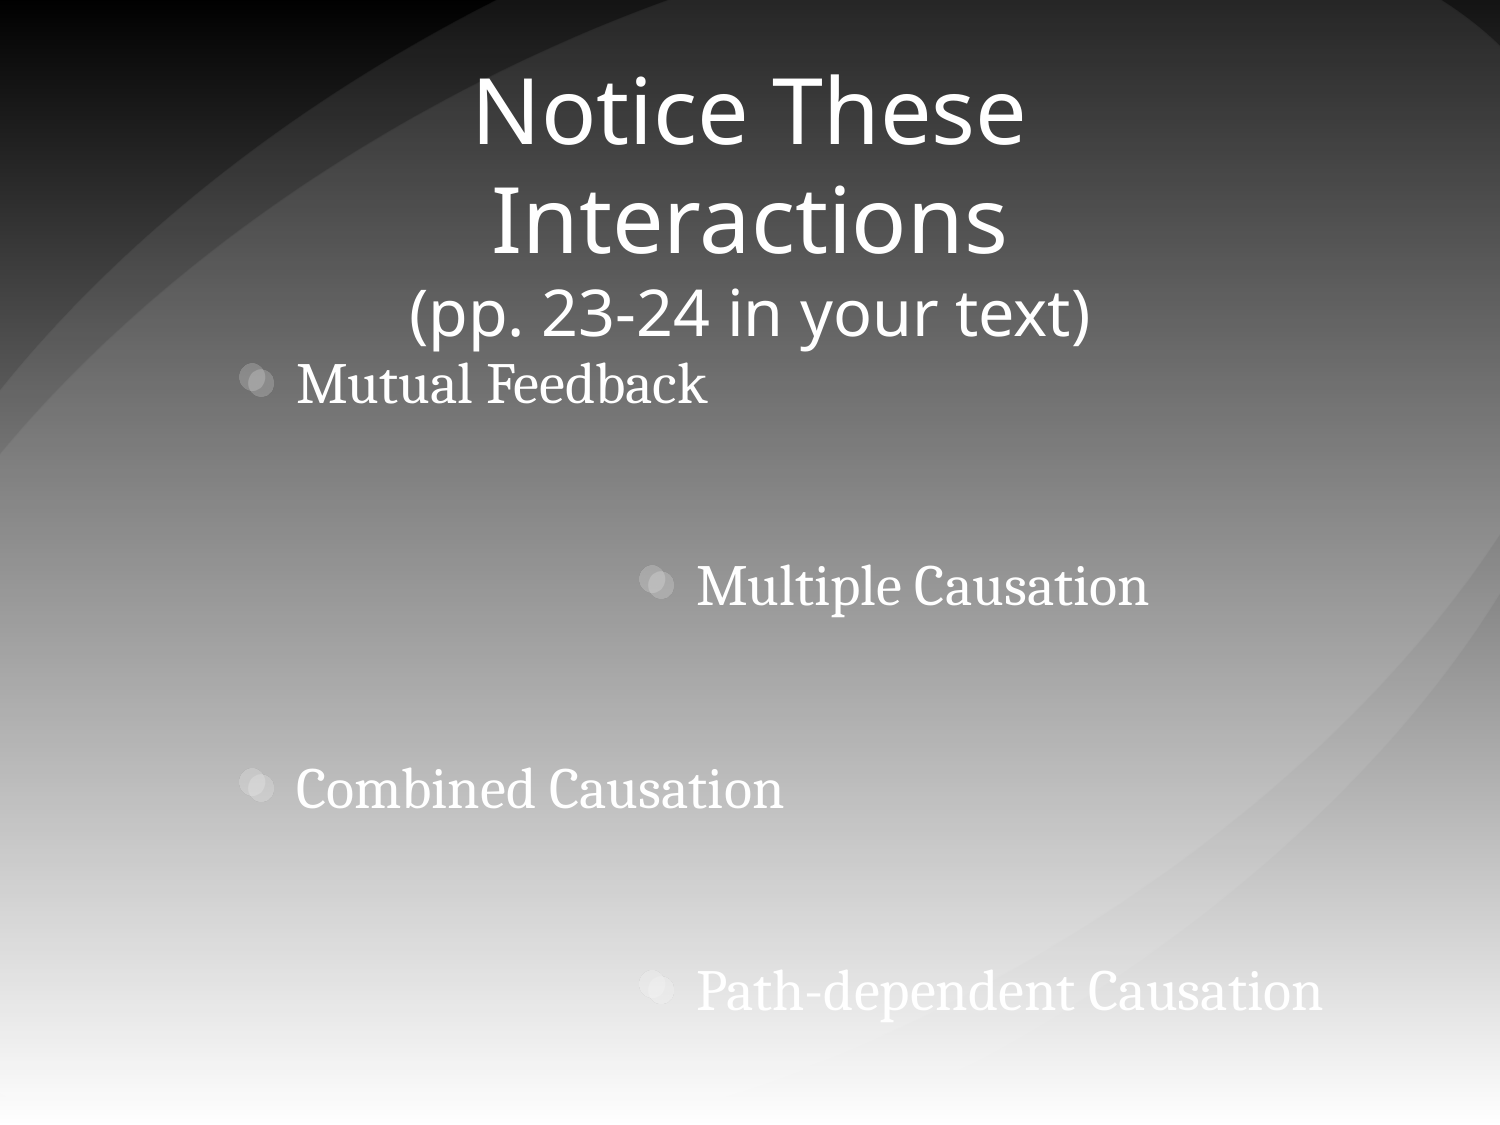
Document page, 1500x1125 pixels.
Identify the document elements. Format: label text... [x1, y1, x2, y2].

list Mutual Feedback Combined Causation [225, 337, 624, 978]
picture [0, 0, 1500, 1125]
list Multiple Causation Path-dependent Causation [624, 337, 1400, 978]
title Notice These Interactions (pp. 23-24 in your text) [283, 45, 1216, 288]
